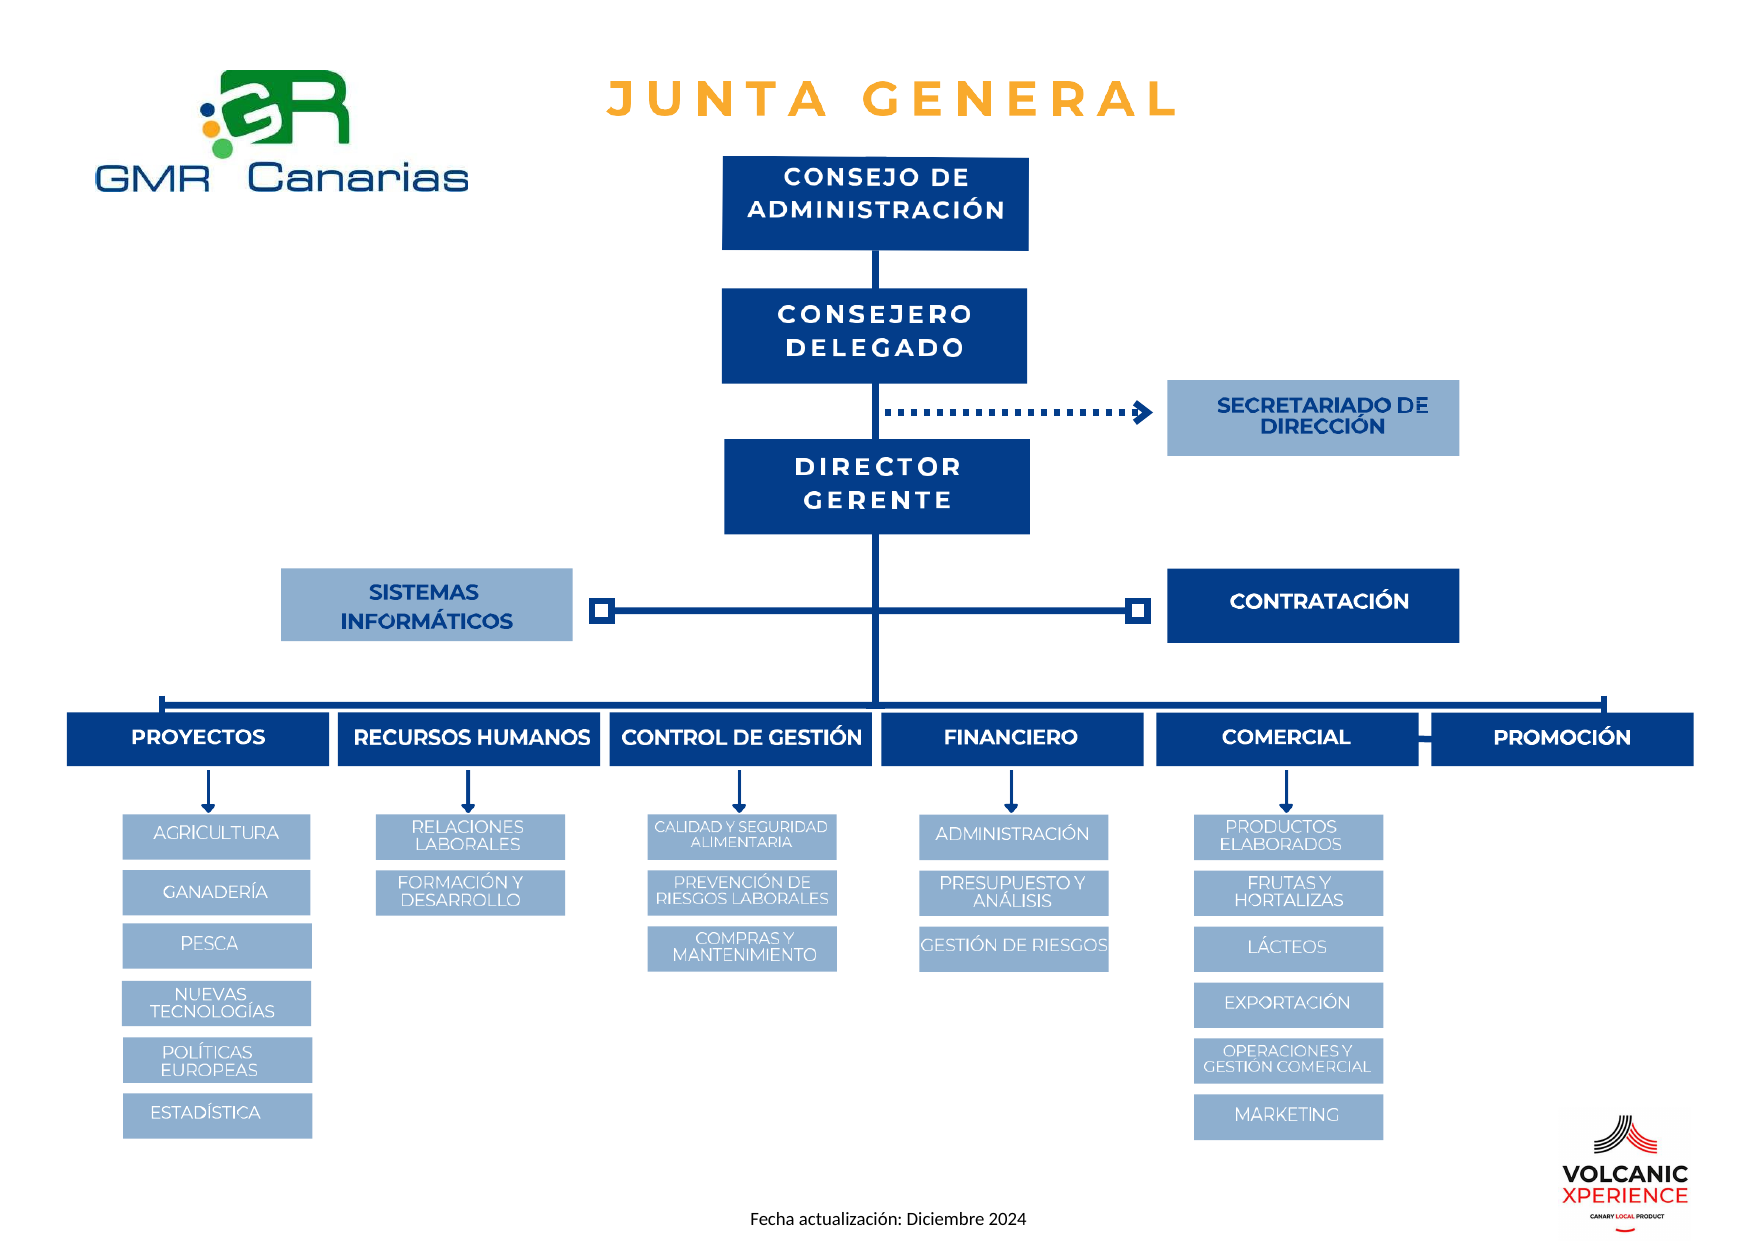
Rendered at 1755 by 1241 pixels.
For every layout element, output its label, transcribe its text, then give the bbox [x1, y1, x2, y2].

text_box [647, 926, 837, 972]
text_box [919, 926, 1109, 972]
picture [622, 725, 861, 745]
picture [787, 81, 826, 116]
picture [863, 81, 897, 116]
picture [787, 339, 805, 357]
text_box [122, 814, 311, 860]
picture [461, 770, 475, 813]
picture [827, 306, 843, 323]
picture [783, 932, 794, 944]
picture [355, 729, 590, 745]
picture [1096, 81, 1135, 116]
picture [655, 821, 827, 847]
text_box [165, 251, 1601, 709]
picture [796, 458, 814, 476]
picture [696, 932, 734, 944]
picture [1204, 1045, 1371, 1073]
picture [732, 770, 746, 813]
picture [180, 826, 220, 839]
text_box [1194, 1094, 1384, 1141]
text_box [122, 923, 312, 969]
picture [162, 1042, 257, 1076]
text_box [281, 568, 573, 642]
picture [413, 820, 523, 851]
picture [930, 306, 946, 323]
picture [872, 338, 889, 357]
picture [153, 826, 178, 839]
picture [935, 827, 977, 840]
text_box [1194, 926, 1384, 972]
picture [833, 458, 849, 476]
text_box [1156, 712, 1694, 767]
text_box Fecha actualización: Diciembre 2024 [735, 1199, 1045, 1237]
text_box [122, 870, 311, 916]
text_box [1194, 814, 1384, 861]
picture [921, 935, 1107, 952]
text_box [1149, 81, 1175, 116]
picture [941, 876, 1085, 907]
picture [943, 458, 959, 476]
text_box [1167, 380, 1460, 456]
picture [182, 937, 238, 950]
picture [698, 81, 731, 116]
picture [222, 826, 253, 839]
text_box [121, 980, 312, 1027]
picture [1053, 81, 1084, 116]
picture [804, 491, 821, 509]
picture [876, 457, 893, 476]
picture [201, 770, 215, 813]
picture [1249, 936, 1326, 953]
picture [751, 949, 764, 961]
picture [722, 157, 1029, 251]
text_box [1194, 1038, 1384, 1084]
picture [657, 873, 828, 904]
text_box [123, 1093, 313, 1139]
picture [1398, 397, 1428, 413]
text_box [66, 712, 330, 767]
picture [771, 949, 816, 961]
text_box [647, 814, 837, 860]
picture [1313, 1108, 1338, 1121]
picture [95, 70, 468, 192]
picture [1004, 770, 1018, 813]
picture [801, 305, 820, 323]
text_box [123, 1037, 313, 1083]
picture [606, 81, 631, 116]
picture [1236, 1107, 1311, 1121]
picture [894, 339, 914, 357]
text_box [337, 712, 601, 767]
picture [1249, 876, 1315, 889]
text_box [745, 81, 776, 116]
picture [919, 339, 937, 357]
picture [1319, 876, 1331, 889]
picture [892, 491, 909, 509]
text_box [647, 870, 837, 916]
text_box [1167, 568, 1460, 643]
picture [951, 305, 970, 323]
picture [958, 81, 991, 116]
picture [399, 873, 523, 906]
picture [918, 457, 937, 476]
text_box [914, 81, 941, 116]
picture [778, 305, 795, 323]
picture [649, 81, 680, 116]
text_box [1194, 870, 1384, 916]
text_box [919, 870, 1109, 916]
picture [889, 306, 902, 324]
text_box [881, 712, 1144, 767]
text_box [1009, 81, 1036, 116]
picture [255, 826, 279, 839]
picture [1279, 770, 1293, 813]
text_box [375, 870, 566, 916]
text_box [1194, 982, 1384, 1028]
picture [849, 491, 865, 509]
picture [1221, 820, 1341, 850]
picture [943, 338, 962, 357]
text_box [919, 814, 1109, 861]
text_box [375, 814, 566, 860]
picture [849, 305, 864, 323]
picture [737, 932, 779, 944]
text_box [609, 712, 872, 767]
picture [674, 949, 744, 961]
picture [1558, 1107, 1691, 1241]
